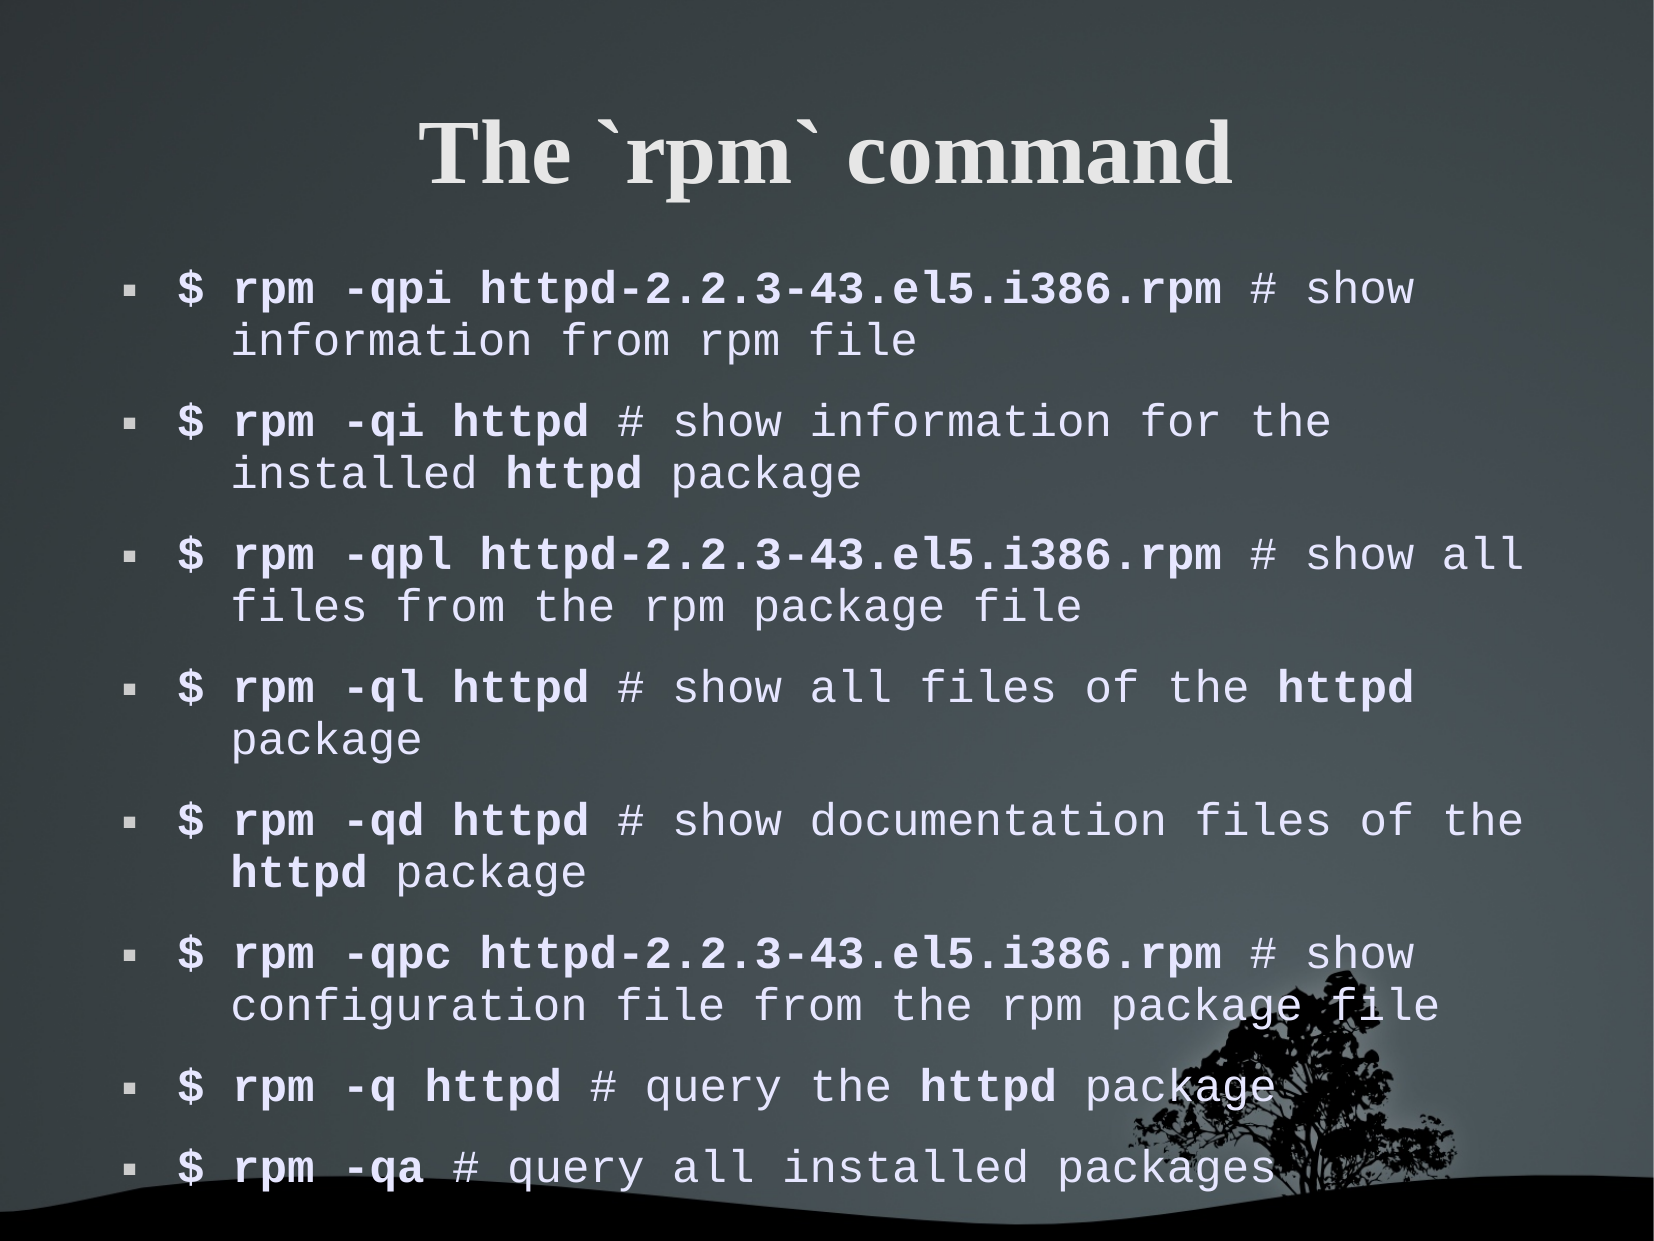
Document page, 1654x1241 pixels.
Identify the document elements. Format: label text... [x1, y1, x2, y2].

title The `rpm` command [82, 49, 1572, 257]
picture [0, 0, 1654, 1241]
list $ rpm -qpi httpd-2.2.3-43.el5.i386.rpm # show information from rpm file $ rpm -qi httpd # show information for the installed httpd package $ rpm -qpl httpd-2.2.3-43.el5.i386.rpm # show all files from the rpm package file $ rpm -ql httpd # show all files of the httpd package $ rpm -qd httpd # show documentation files of the httpd package $ rpm -qpc httpd-2.2.3-43.el5.i386.rpm # show configuration file from the rpm package file $ rpm -q httpd # query the httpd package $ rpm -qa # query all installed packages [88, 265, 1577, 1197]
